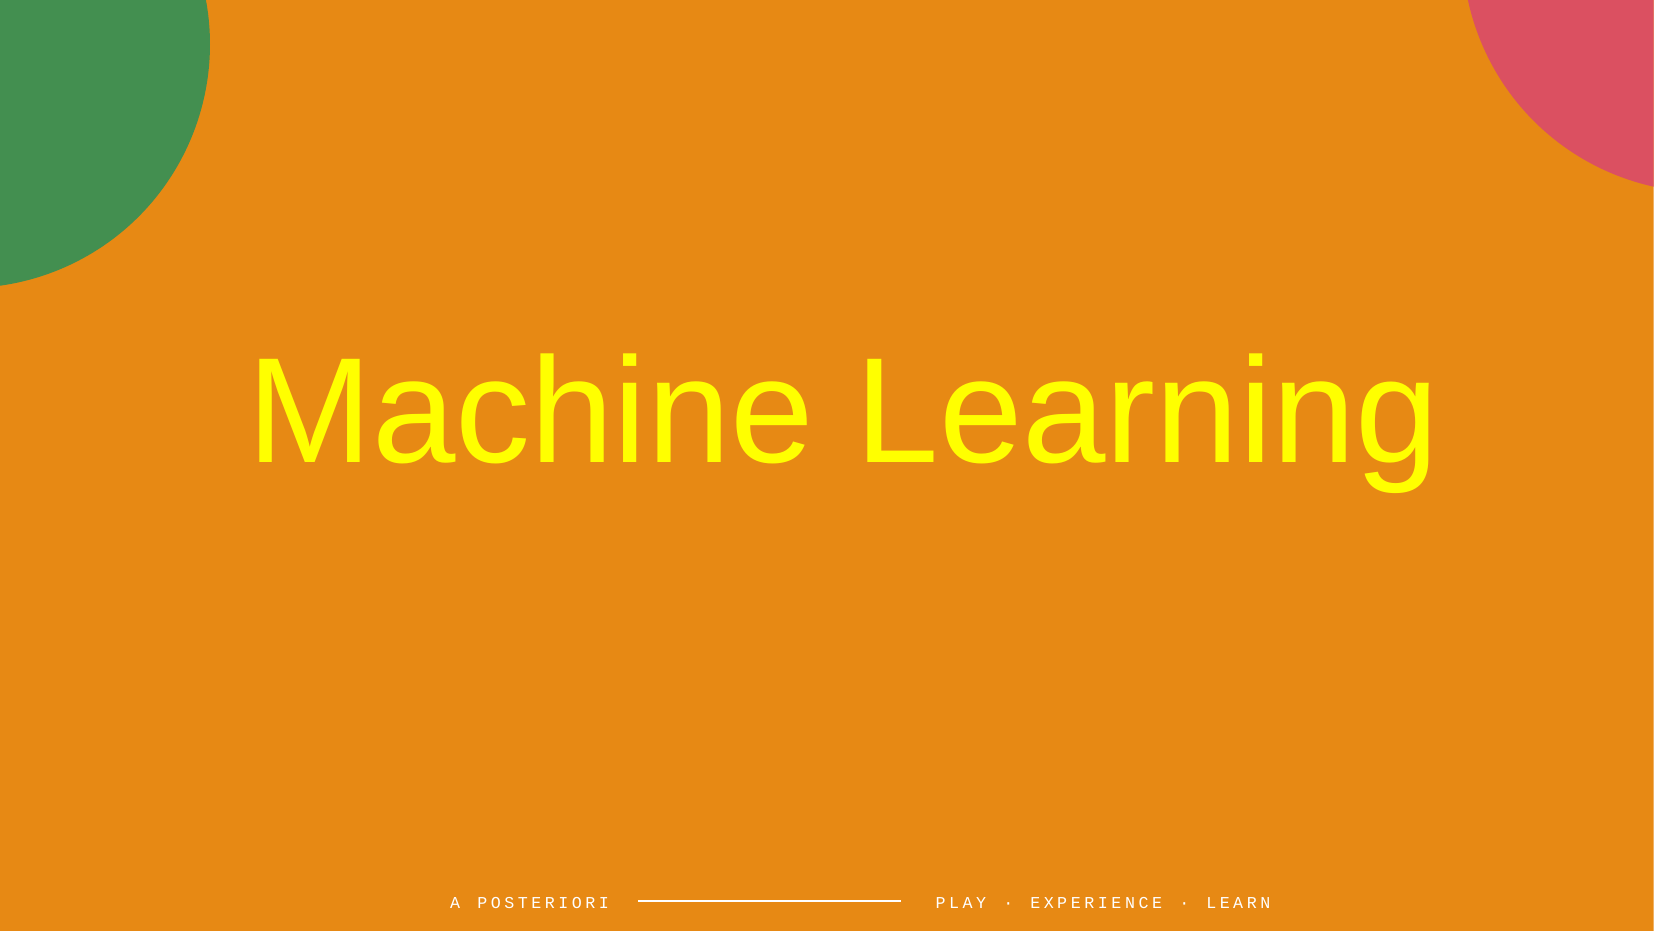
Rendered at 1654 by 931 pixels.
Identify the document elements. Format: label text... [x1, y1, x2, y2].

title Machine Learning [187, 326, 1501, 494]
